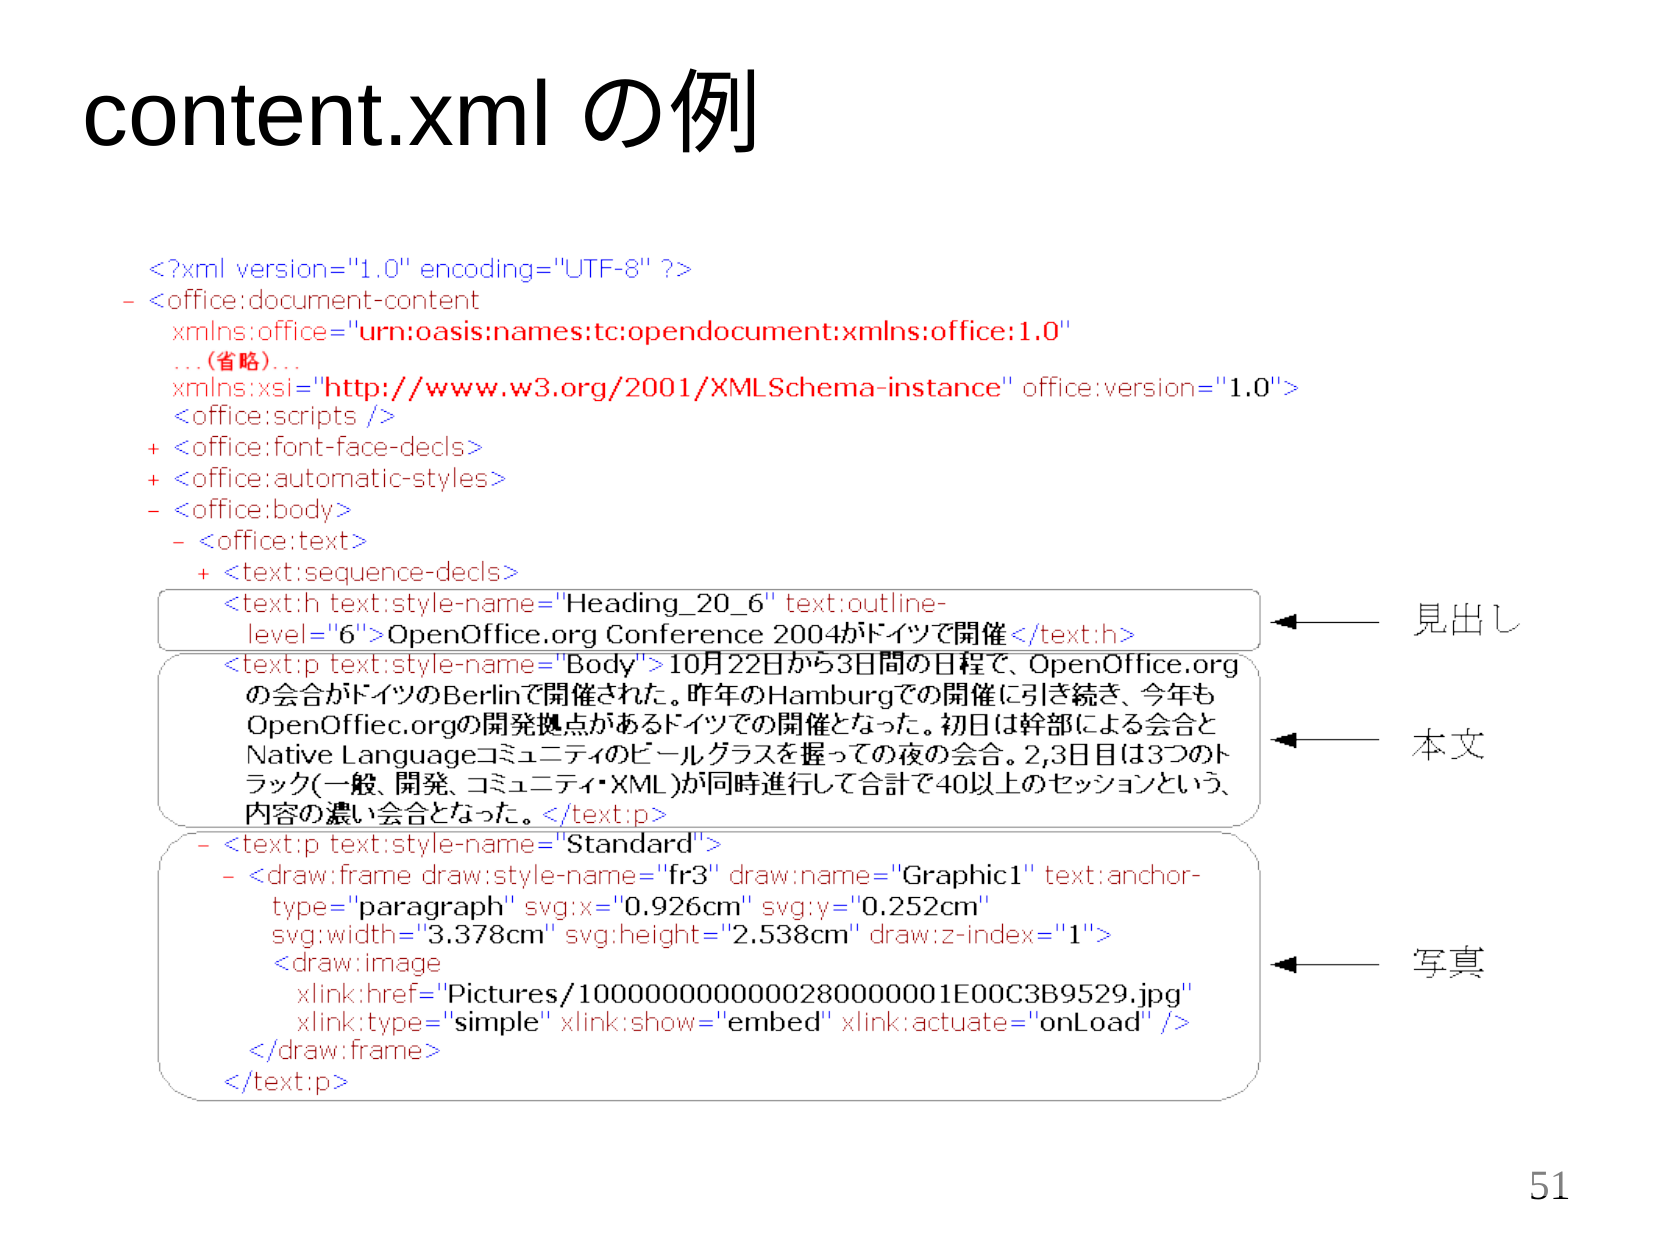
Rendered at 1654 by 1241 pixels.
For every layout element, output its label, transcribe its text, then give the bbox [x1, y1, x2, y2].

picture [114, 250, 1542, 1108]
text_box [69, 199, 1568, 1196]
title content.xml の例 [82, 0, 1623, 213]
